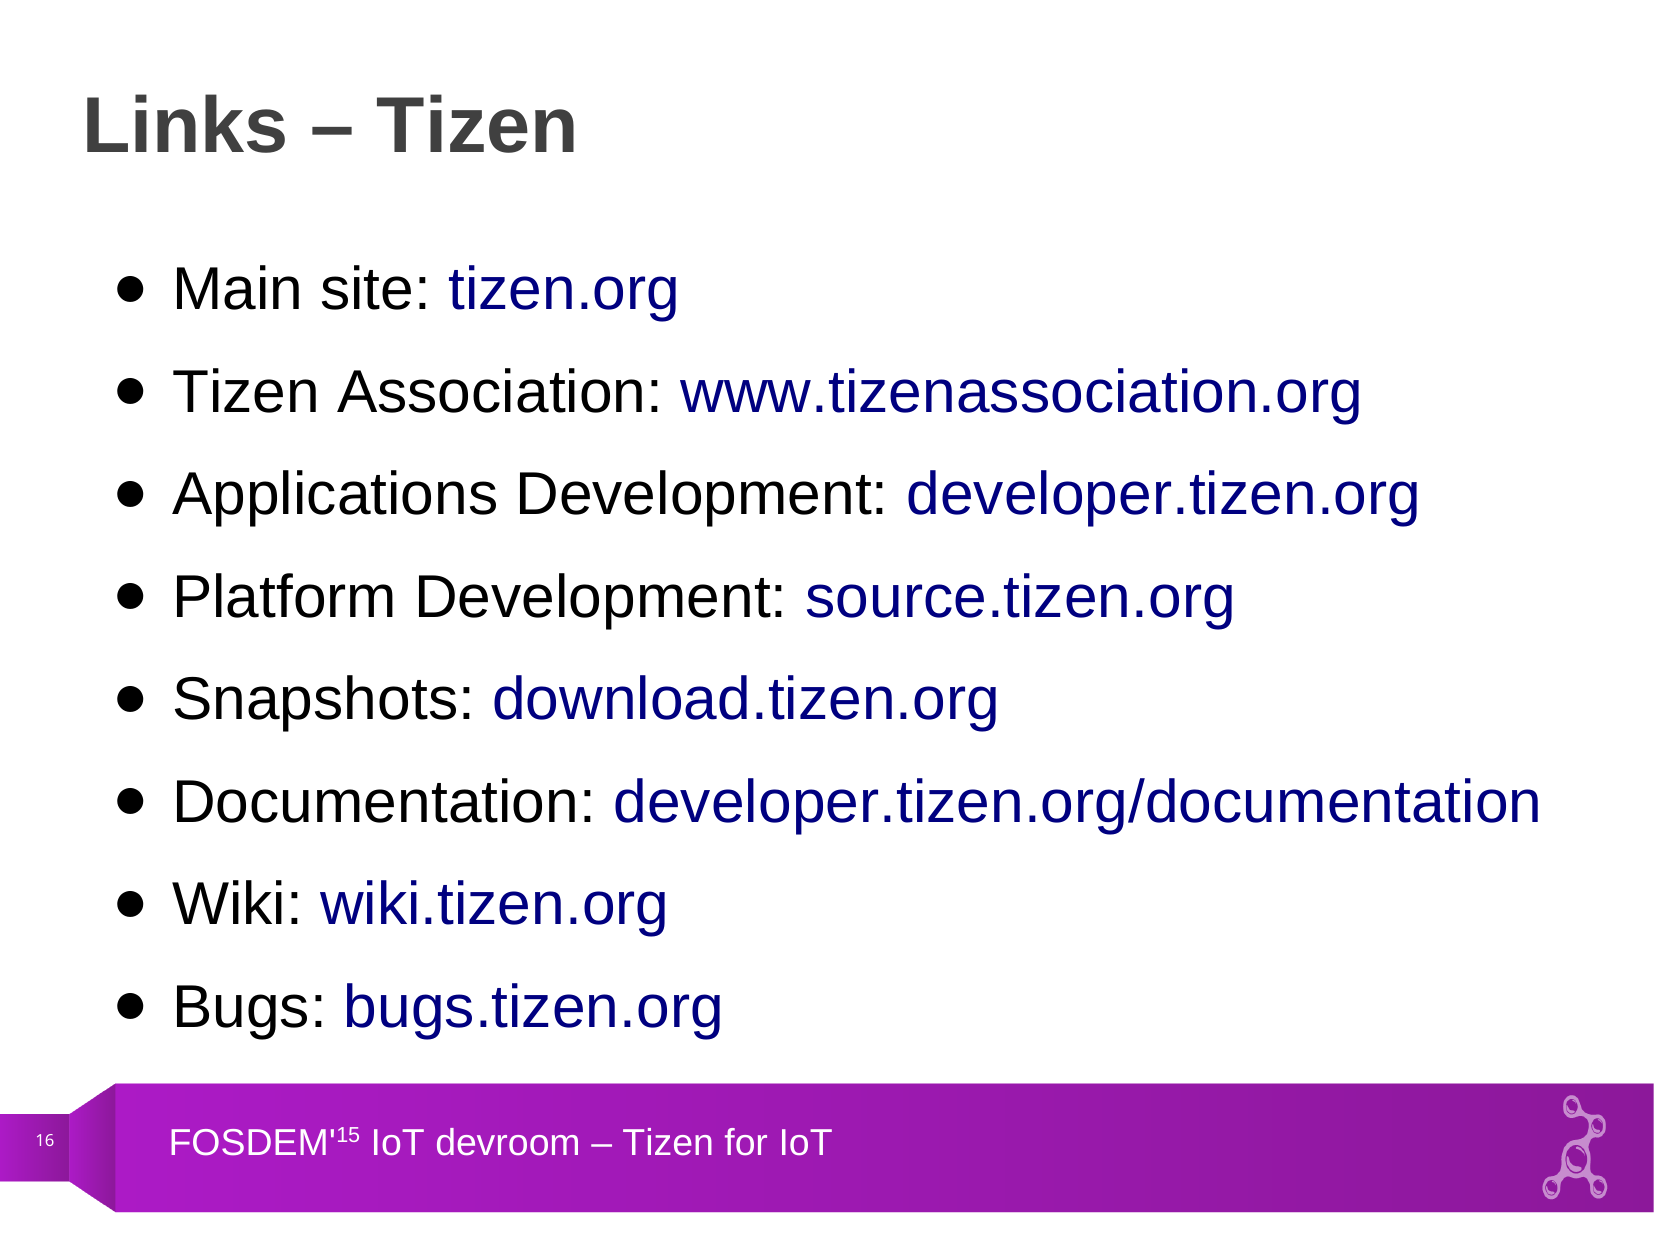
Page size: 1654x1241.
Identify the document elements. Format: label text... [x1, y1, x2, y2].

picture [0, 0, 1654, 1241]
list Main site: tizen.org Tizen Association: www.tizenassociation.org Applications Development: developer.tizen.org Platform Development: source.tizen.org Snapshots: download.tizen.org Documentation: developer.tizen.org/documentation Wiki: wiki.tizen.org Bugs: bugs.tizen.org [82, 249, 1571, 969]
title Links – Tizen [82, 73, 1571, 235]
